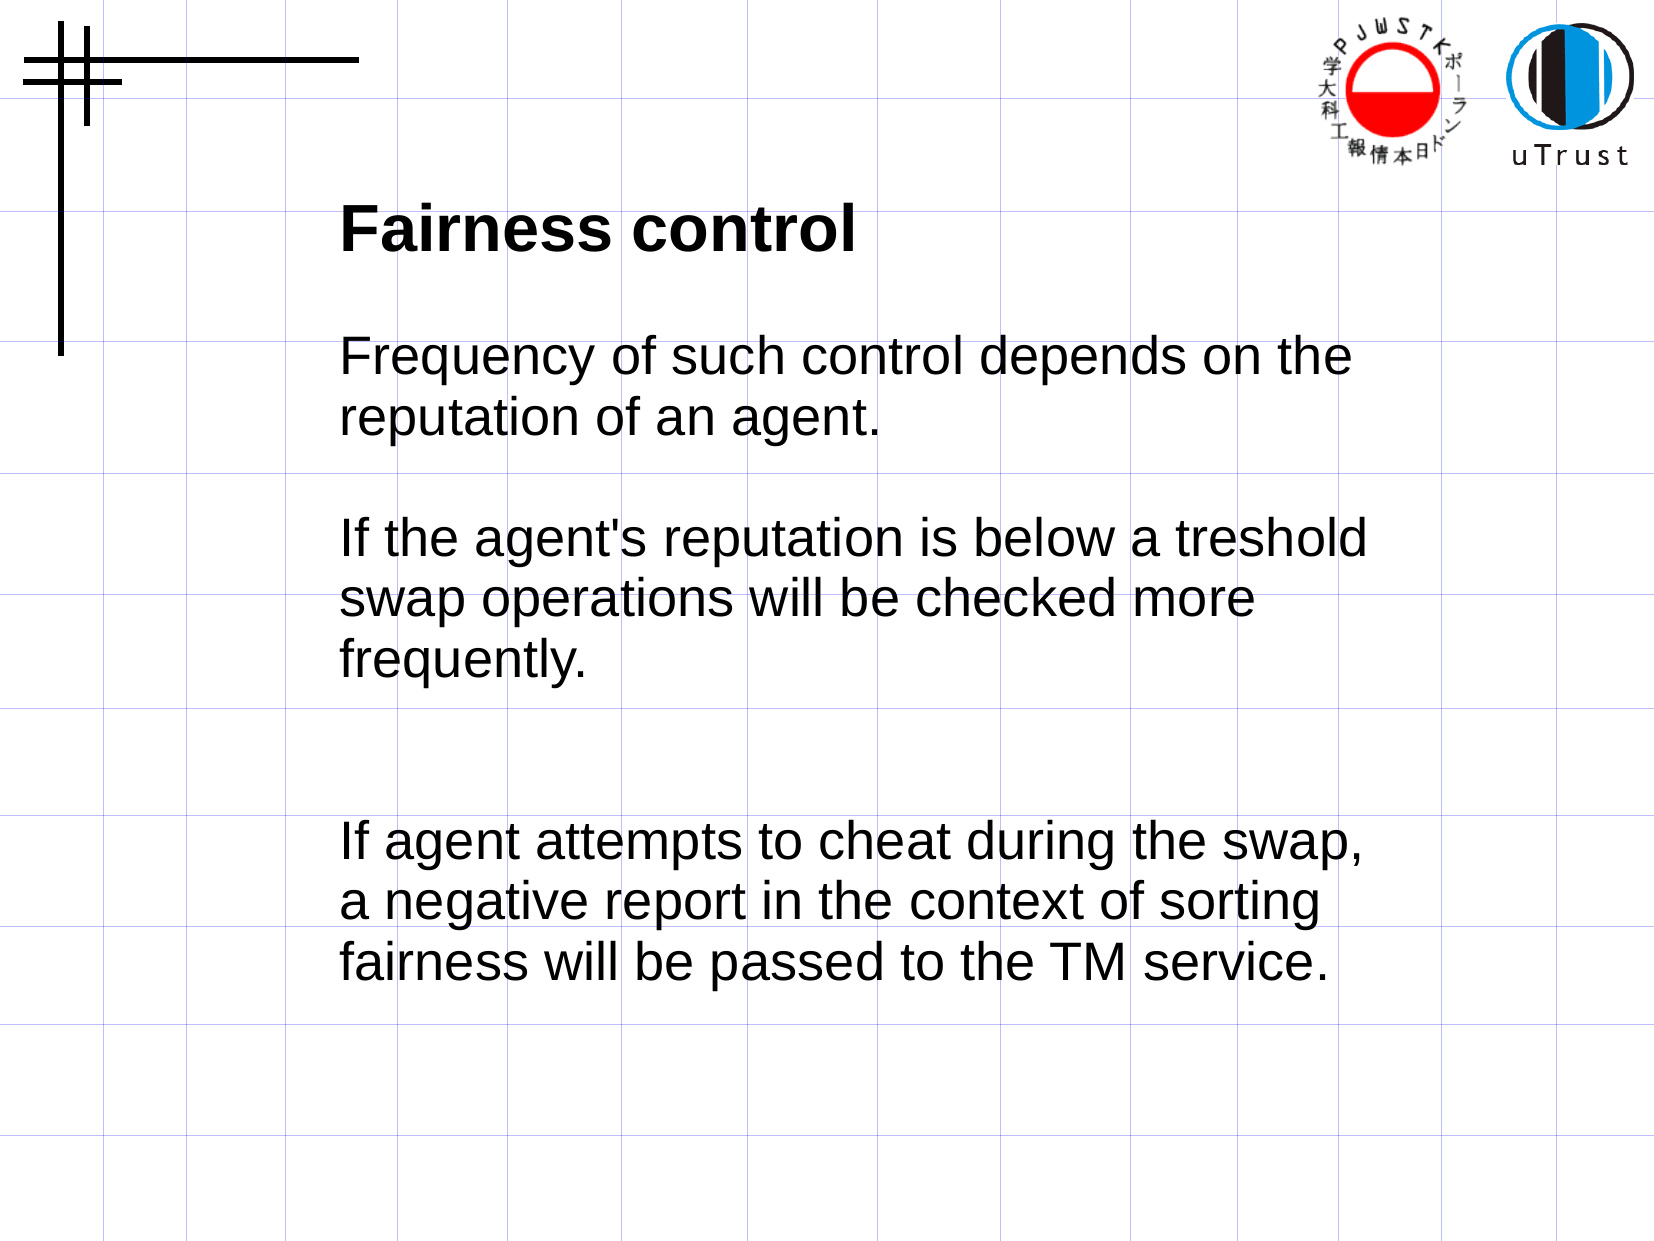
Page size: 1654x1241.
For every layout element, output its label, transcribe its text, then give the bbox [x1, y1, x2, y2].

text_box Fairness control Frequency of such control depends on the reputation of an agent. If the agent's reputation is below a treshold swap operations will be checked more frequently. If agent attempts to cheat during the swap, a negative report in the context of sorting fairness will be passed to the TM service. [324, 183, 1477, 1062]
picture [1512, 30, 1565, 125]
picture [1304, 0, 1479, 178]
picture [1506, 23, 1634, 165]
